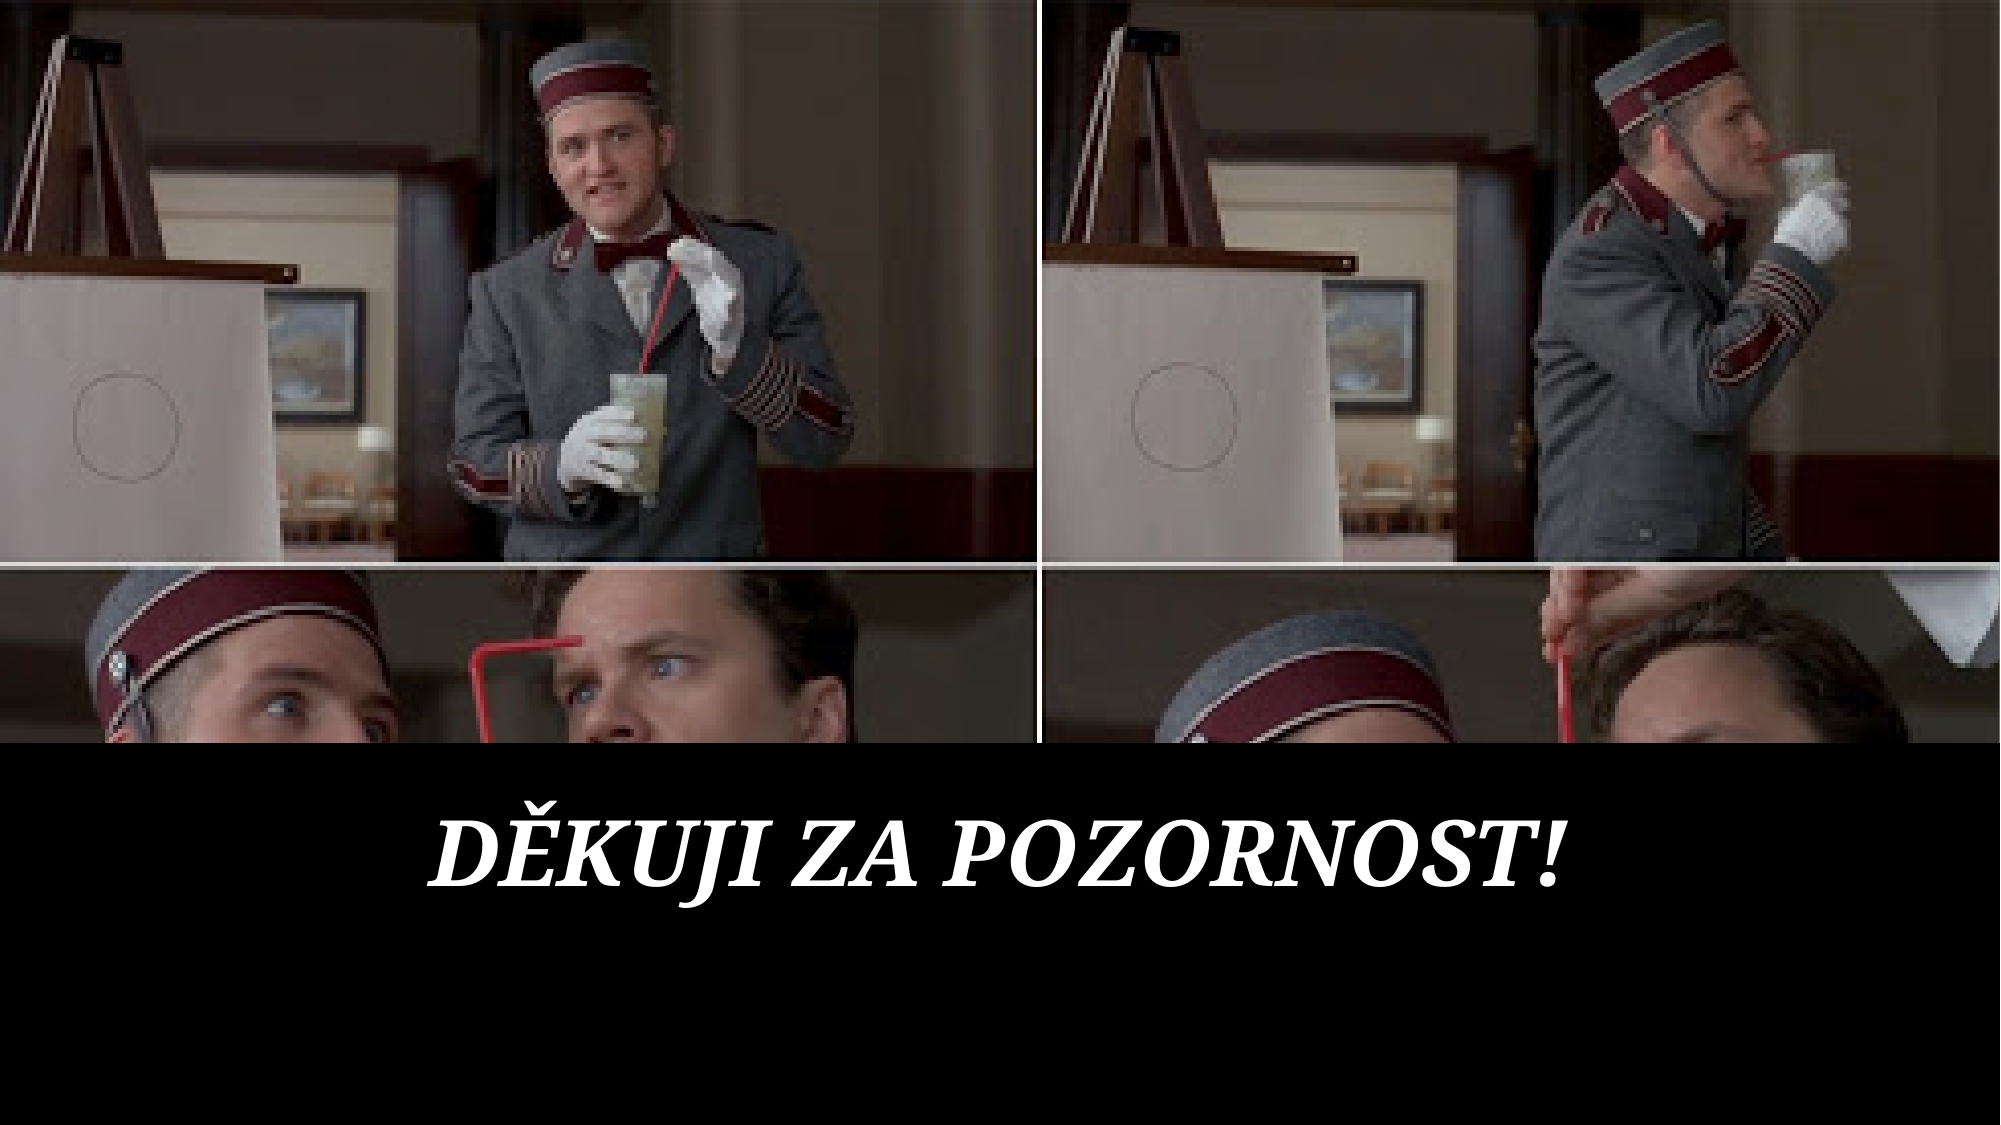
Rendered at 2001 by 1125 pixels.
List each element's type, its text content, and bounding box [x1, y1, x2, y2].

text_box [0, 743, 2000, 1125]
picture [0, 0, 2000, 743]
title DĚKUJI ZA POZORNOST! [249, 724, 1750, 914]
